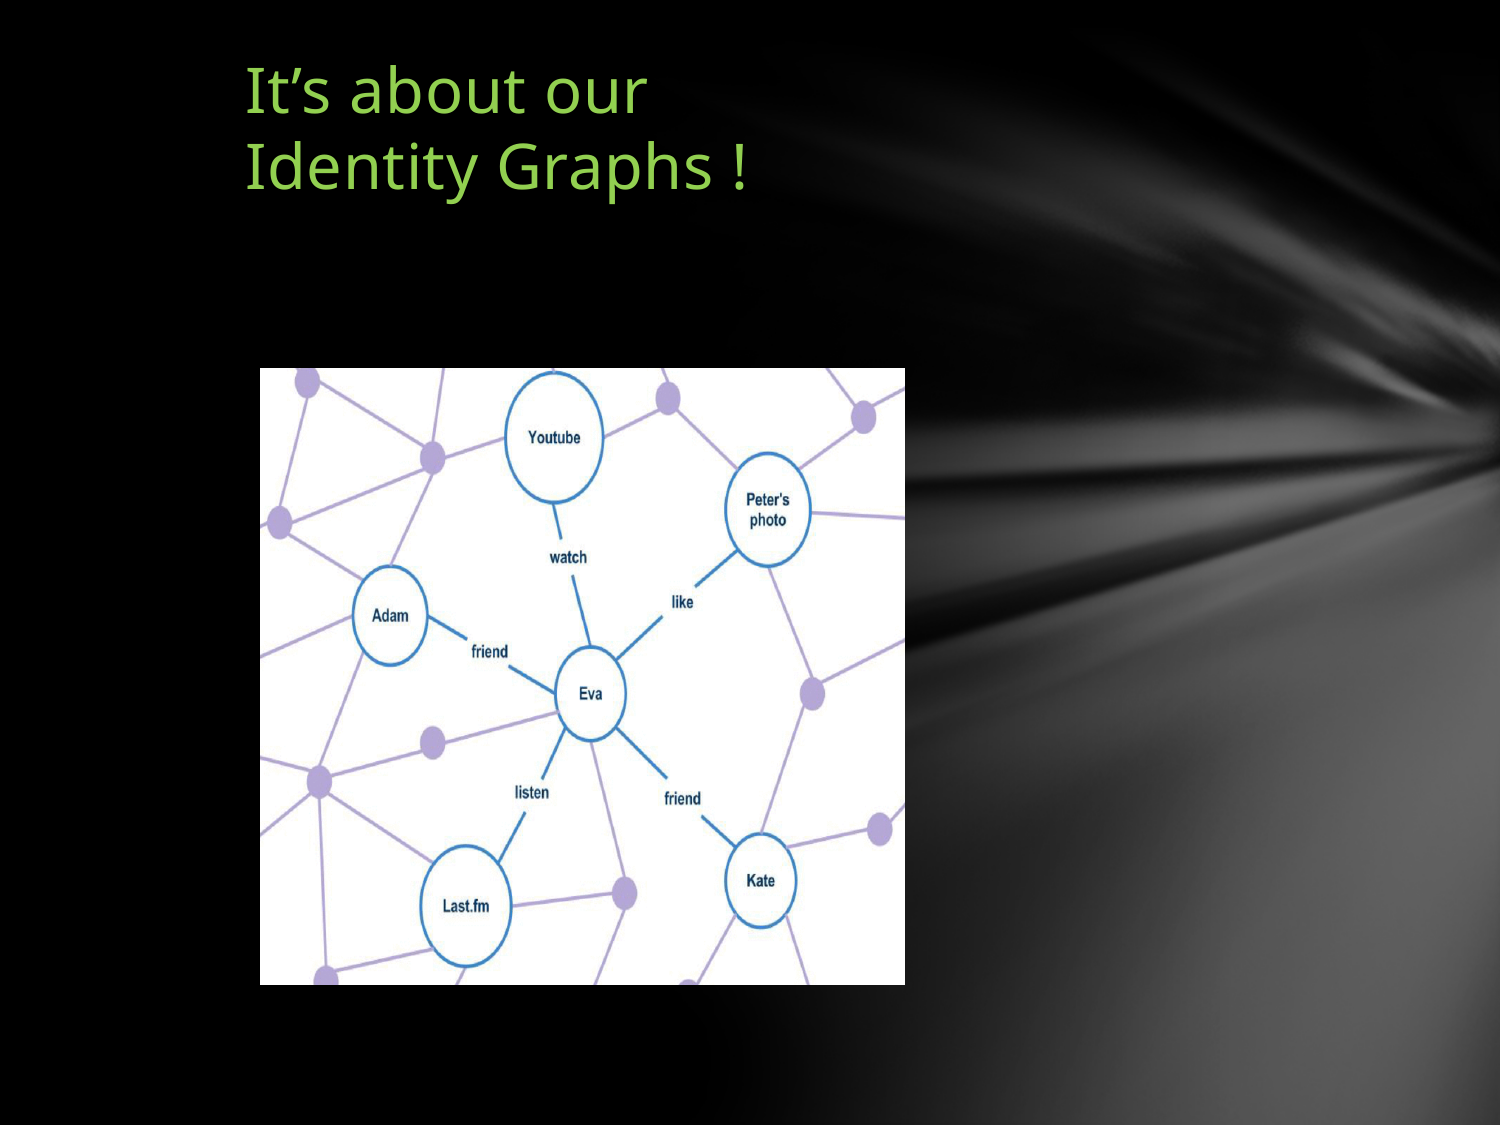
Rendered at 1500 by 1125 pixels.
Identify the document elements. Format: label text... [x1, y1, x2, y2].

list It’s about our Identity Graphs ! [230, 42, 903, 214]
picture [260, 368, 905, 985]
text_box [986, 373, 1471, 480]
